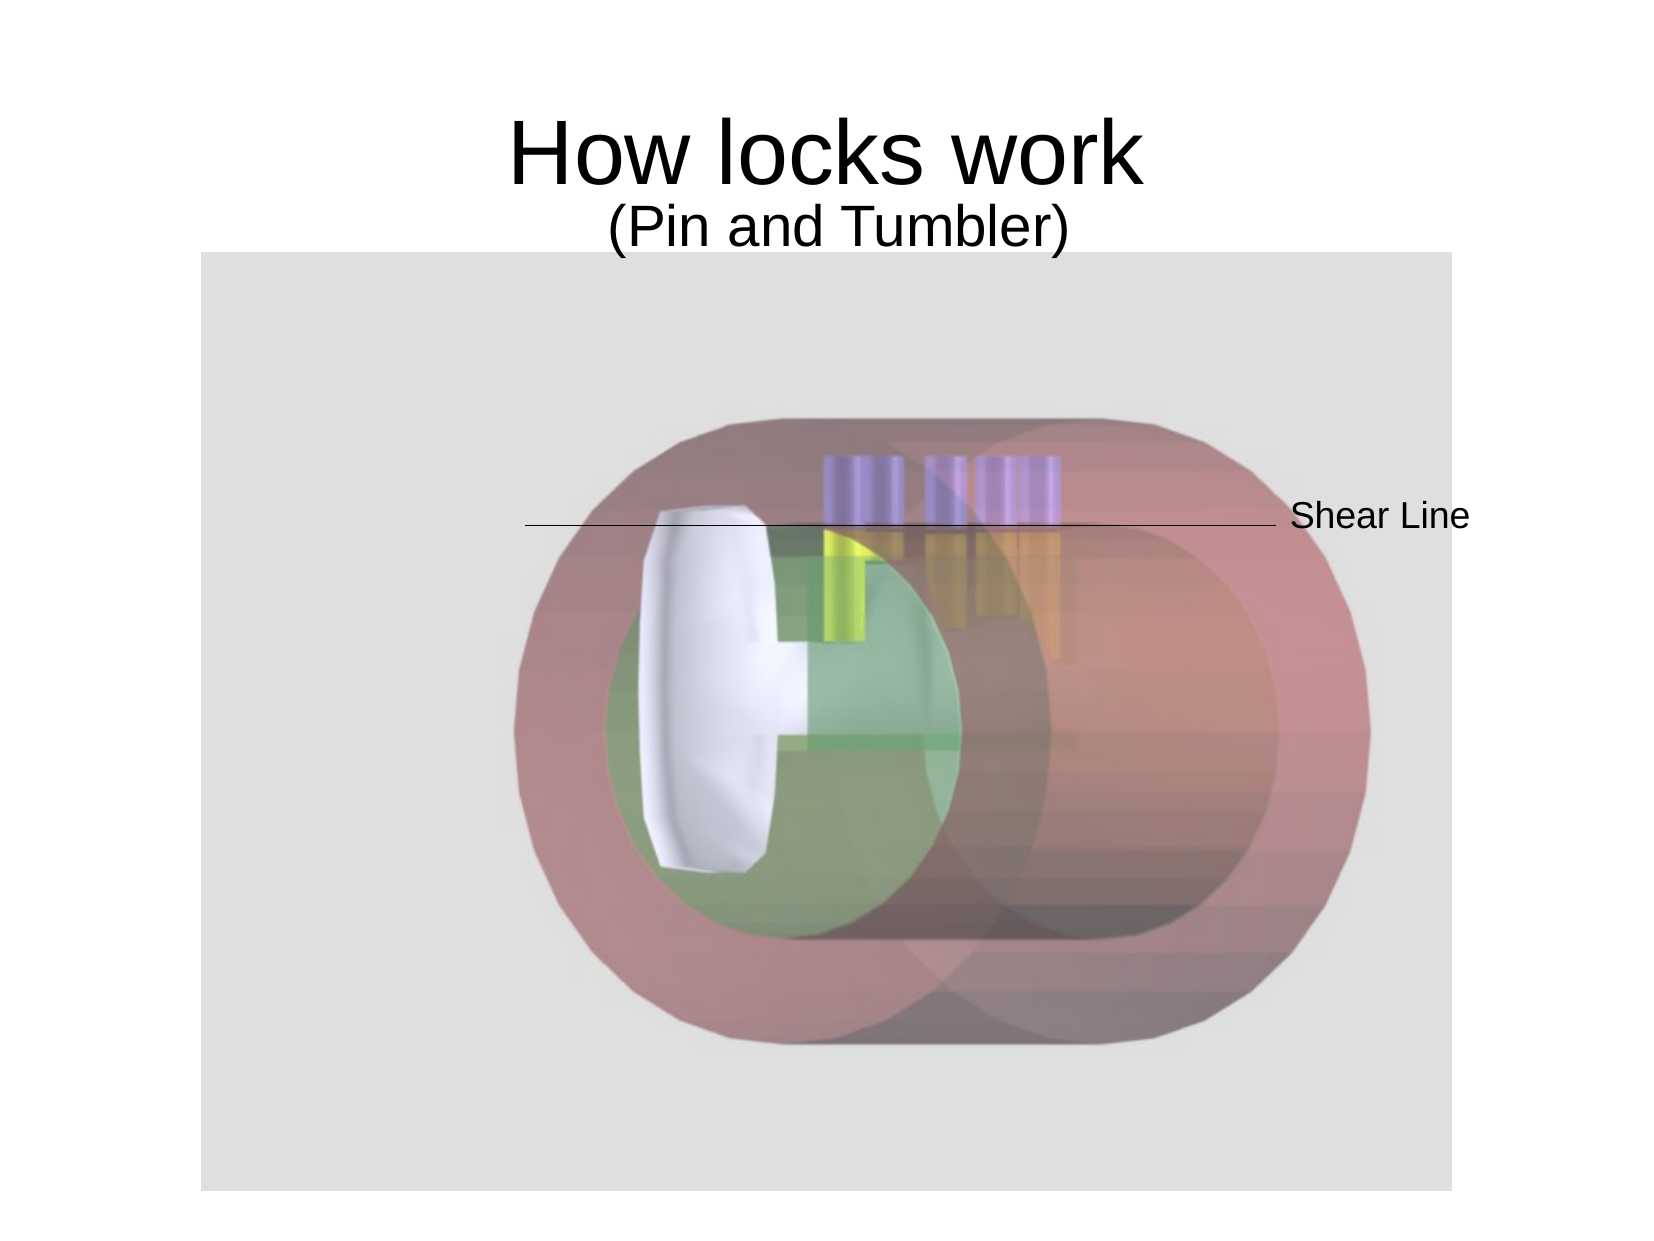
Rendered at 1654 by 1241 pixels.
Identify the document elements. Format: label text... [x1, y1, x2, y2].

subtitle (Pin and Tumbler) [600, 187, 1080, 265]
title How locks work [82, 56, 1571, 250]
text_box Shear Line [1275, 487, 1538, 545]
picture [201, 252, 1452, 1191]
